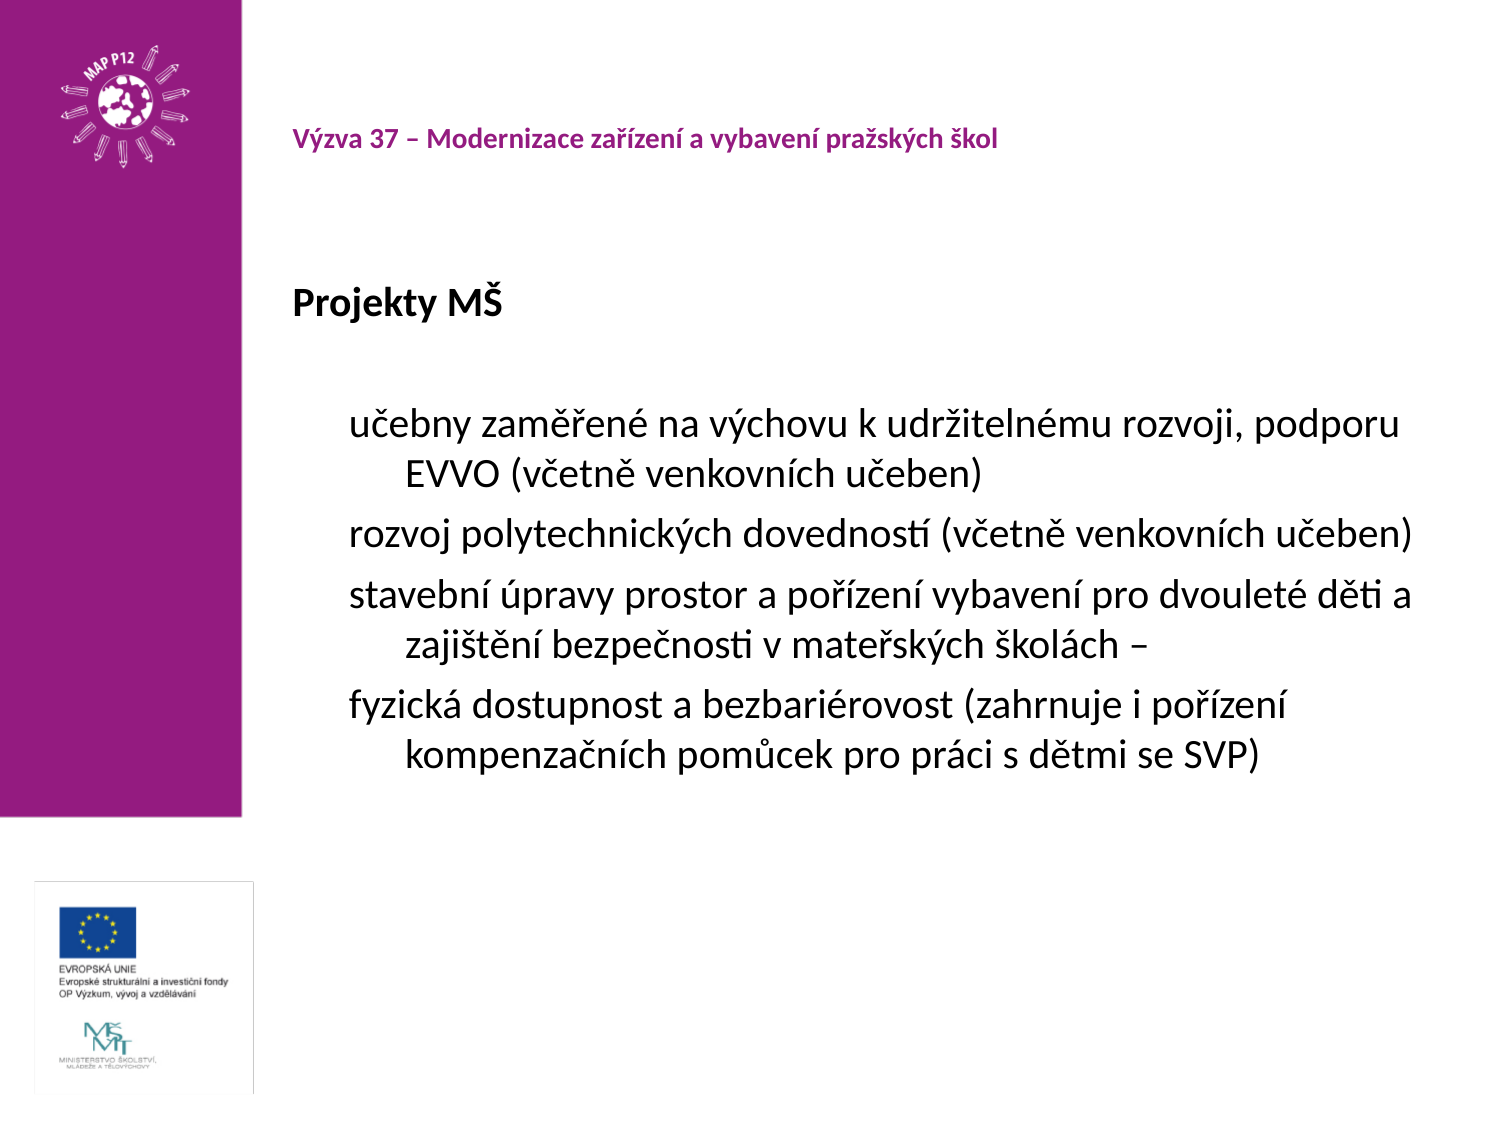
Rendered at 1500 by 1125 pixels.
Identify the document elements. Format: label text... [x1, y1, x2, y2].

title Výzva 37 – Modernizace zařízení a vybavení pražských škol [277, 42, 1453, 231]
list Projekty MŠ učebny zaměřené na výchovu k udržitelnému rozvoji, podporu EVVO (včetně venkovních učeben) rozvoj polytechnických dovedností (včetně venkovních učeben) stavební úpravy prostor a pořízení vybavení pro dvouleté děti a zajištění bezpečnosti v mateřských školách – fyzická dostupnost a bezbariérovost (zahrnuje i pořízení kompenzačních pomůcek pro práci s dětmi se SVP) [277, 267, 1459, 1035]
